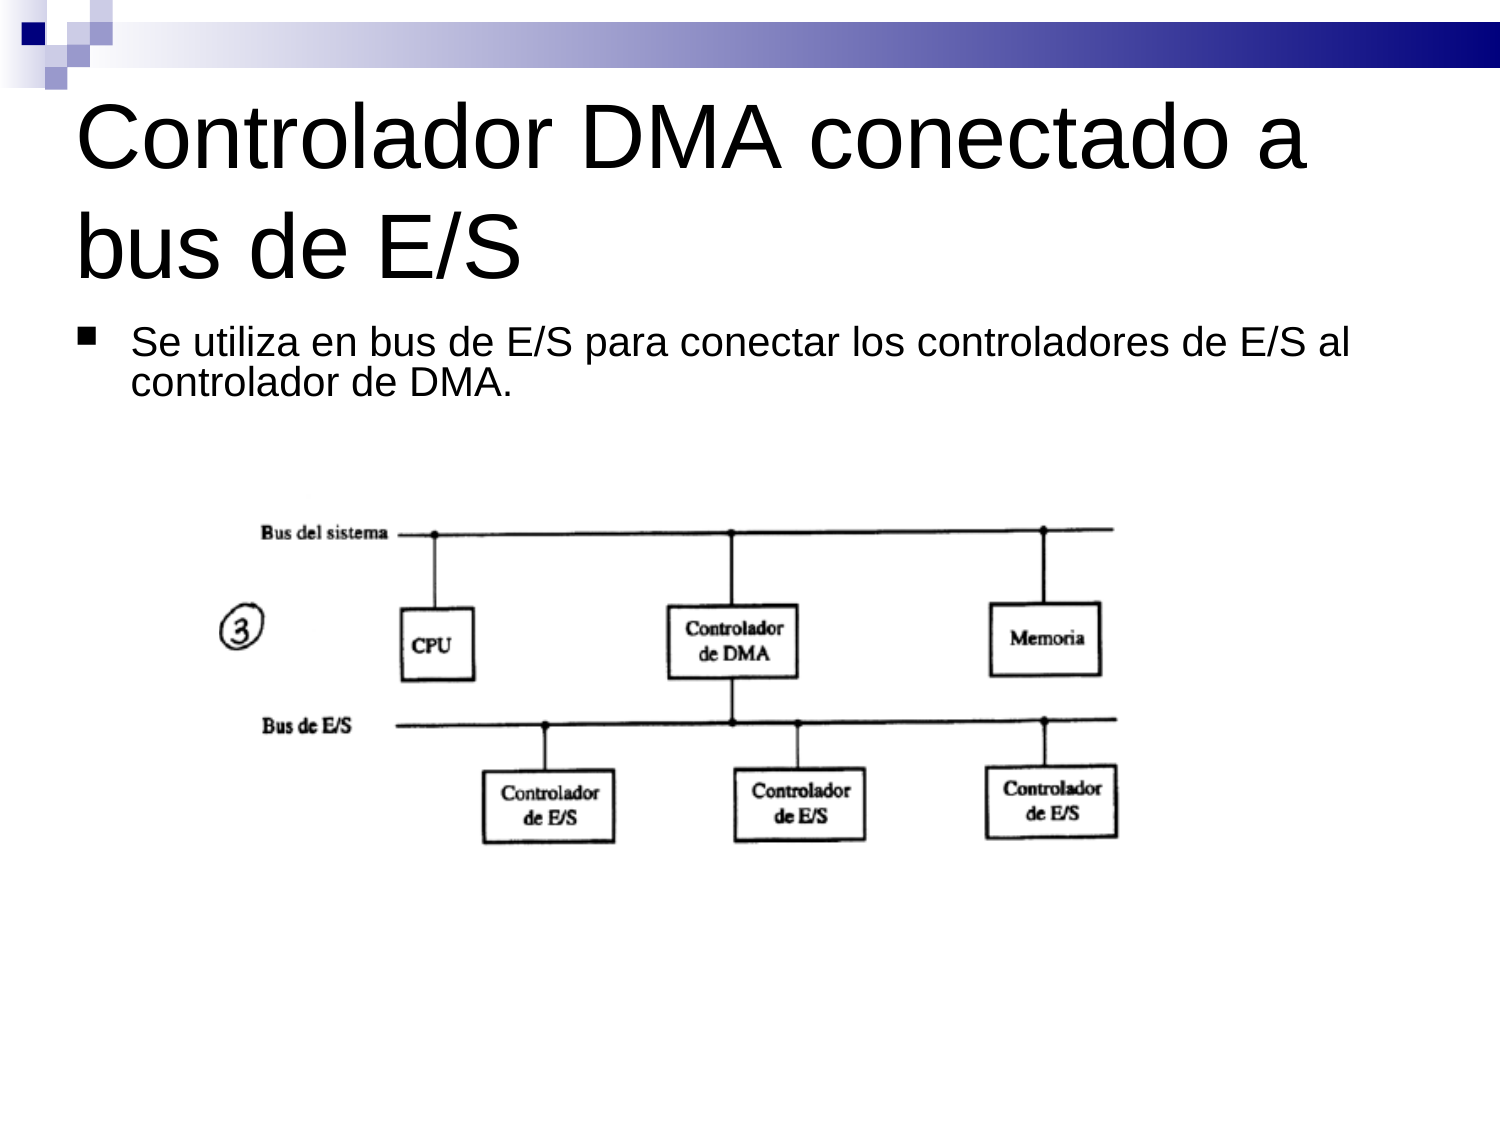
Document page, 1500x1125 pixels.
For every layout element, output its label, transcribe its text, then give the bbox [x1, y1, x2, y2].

picture [219, 488, 1152, 886]
title Controlador DMA conectado a bus de E/S [75, 77, 1425, 298]
list Se utiliza en bus de E/S para conectar los controladores de E/S al controlador de DMA. [75, 324, 1425, 444]
